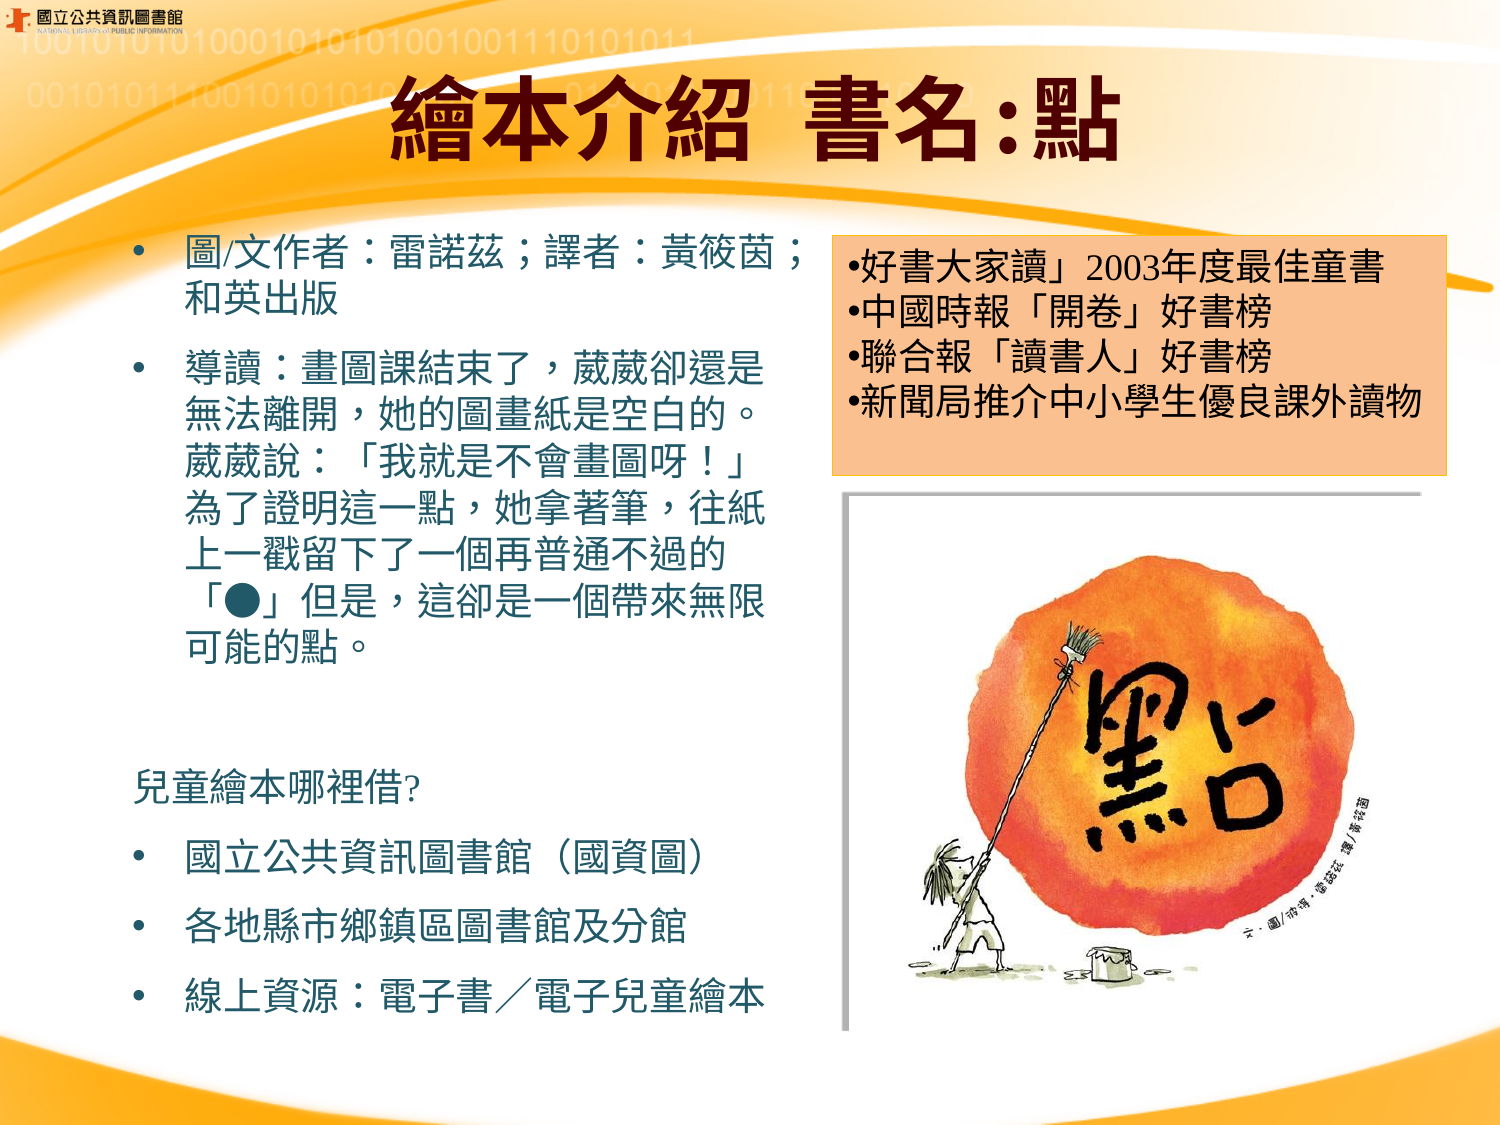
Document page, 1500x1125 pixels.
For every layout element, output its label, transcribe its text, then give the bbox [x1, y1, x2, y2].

list 圖/文作者：雷諾茲；譯者：黃筱茵；和英出版 導讀：畫圖課結束了，葳葳卻還是無法離開，她的圖畫紙是空白的。葳葳說：「我就是不會畫圖呀！」 為了證明這一點，她拿著筆，往紙上一戳留下了一個再普通不過的「●」但是，這卻是一個帶來無限可能的點。 兒童繪本哪裡借? 國立公共資訊圖書館（國資圖） 各地縣市鄉鎮區圖書館及分館 線上資源：電子書／電子兒童繪本 [117, 219, 809, 1035]
picture [0, 0, 1500, 1125]
title 繪本介紹 書名:點 [117, 23, 1395, 211]
text_box 好書大家讀」2003年度最佳童書 中國時報「開卷」好書榜 聯合報「讀書人」好書榜 新聞局推介中小學生優良課外讀物 [832, 235, 1447, 476]
